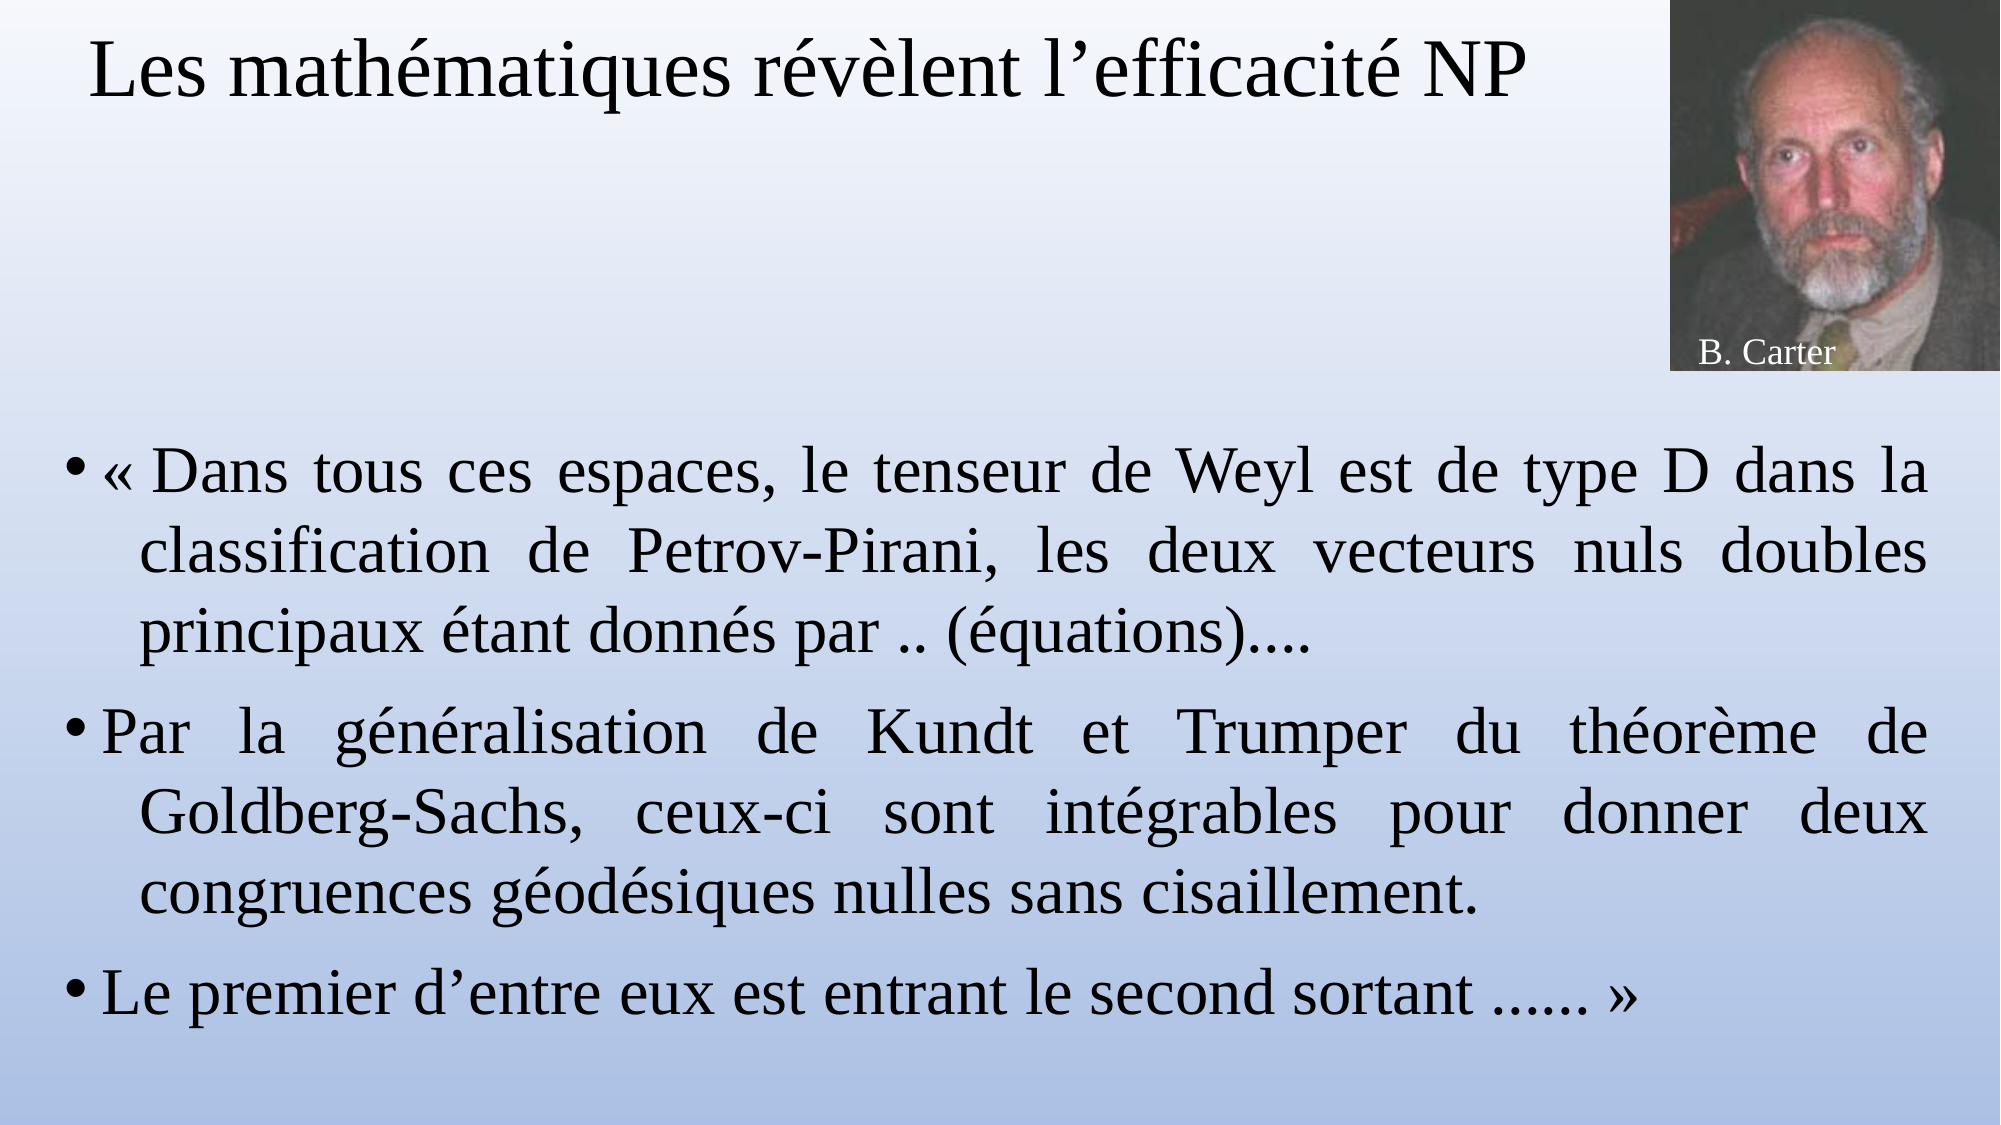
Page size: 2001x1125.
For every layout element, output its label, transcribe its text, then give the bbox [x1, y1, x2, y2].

text_box B. Carter [1683, 319, 1975, 380]
title Les mathématiques révèlent l’efficacité NP [69, 0, 1550, 139]
picture [1670, 0, 2000, 371]
list « Dans tous ces espaces, le tenseur de Weyl est de type D dans la classification de Petrov-Pirani, les deux vecteurs nuls doubles principaux étant donnés par .. (équations).... Par la généralisation de Kundt et Trumper du théorème de Goldberg-Sachs, ceux-ci sont intégrables pour donner deux congruences géodésiques nulles sans cisaillement. Le premier d’entre eux est entrant le second sortant ...... » [49, 417, 1951, 1125]
